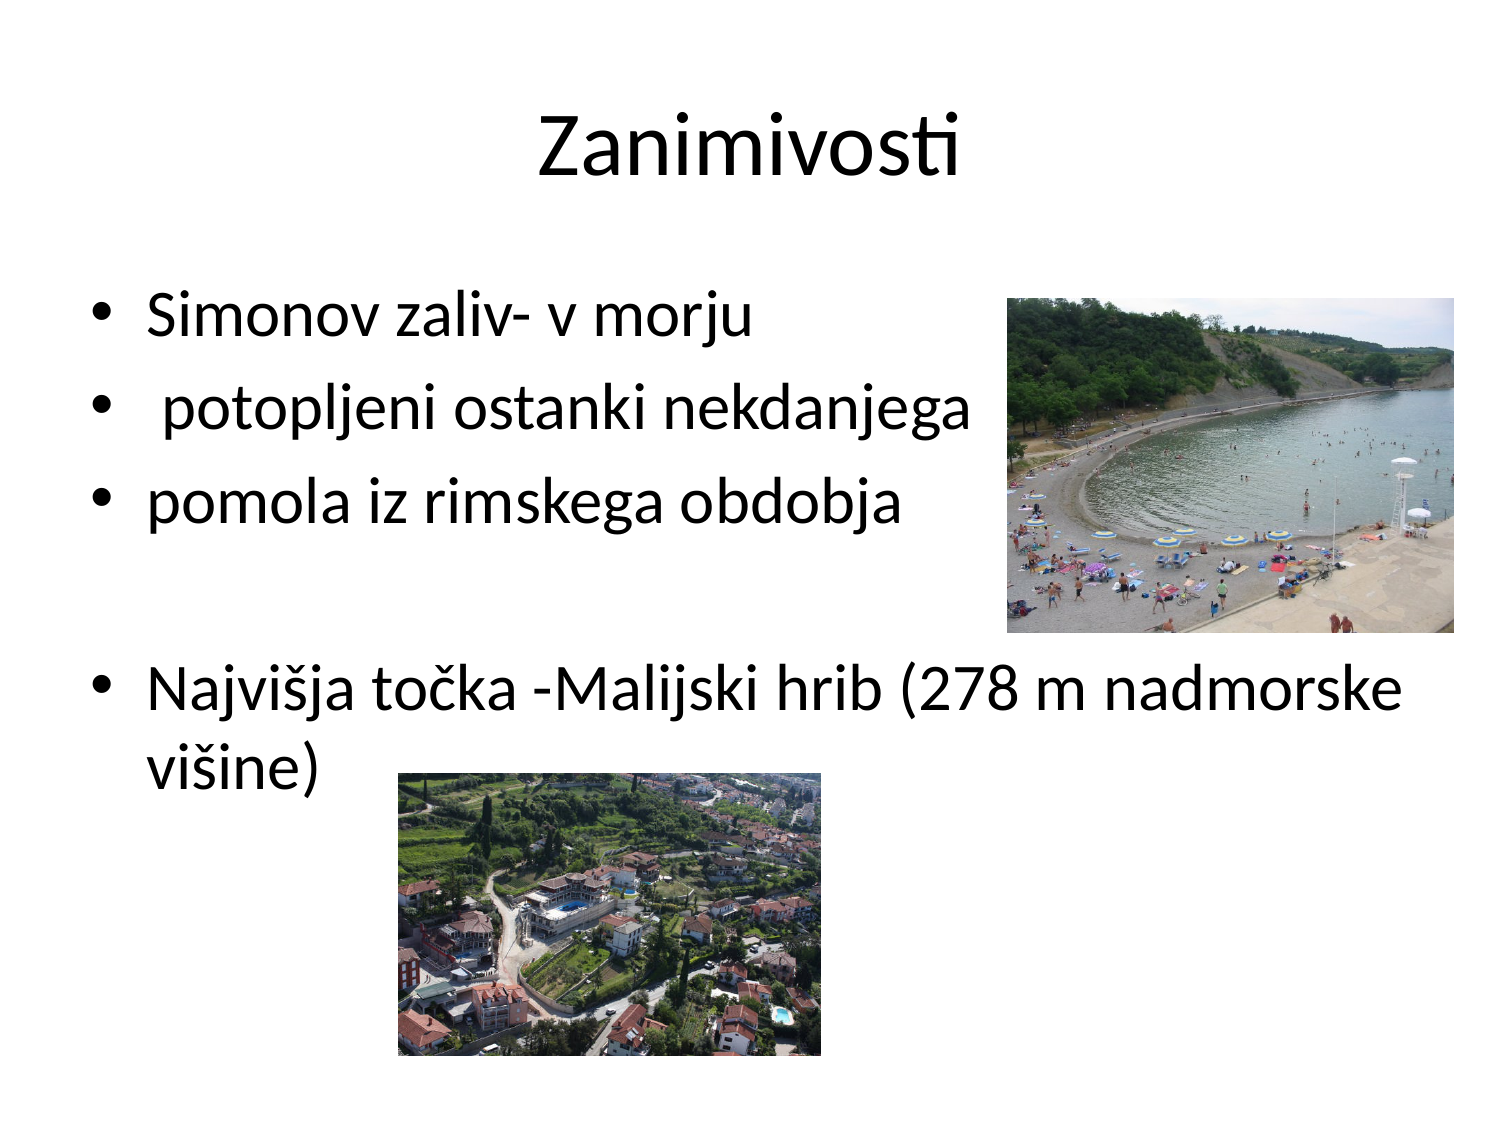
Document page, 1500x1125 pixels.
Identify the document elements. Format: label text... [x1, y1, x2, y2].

picture [398, 773, 821, 1056]
title Zanimivosti [75, 45, 1425, 233]
picture [1007, 298, 1454, 633]
list Simonov zaliv- v morju potopljeni ostanki nekdanjega pomola iz rimskega obdobja Najvišja točka -Malijski hrib (278 m nadmorske višine) [75, 262, 1425, 1005]
